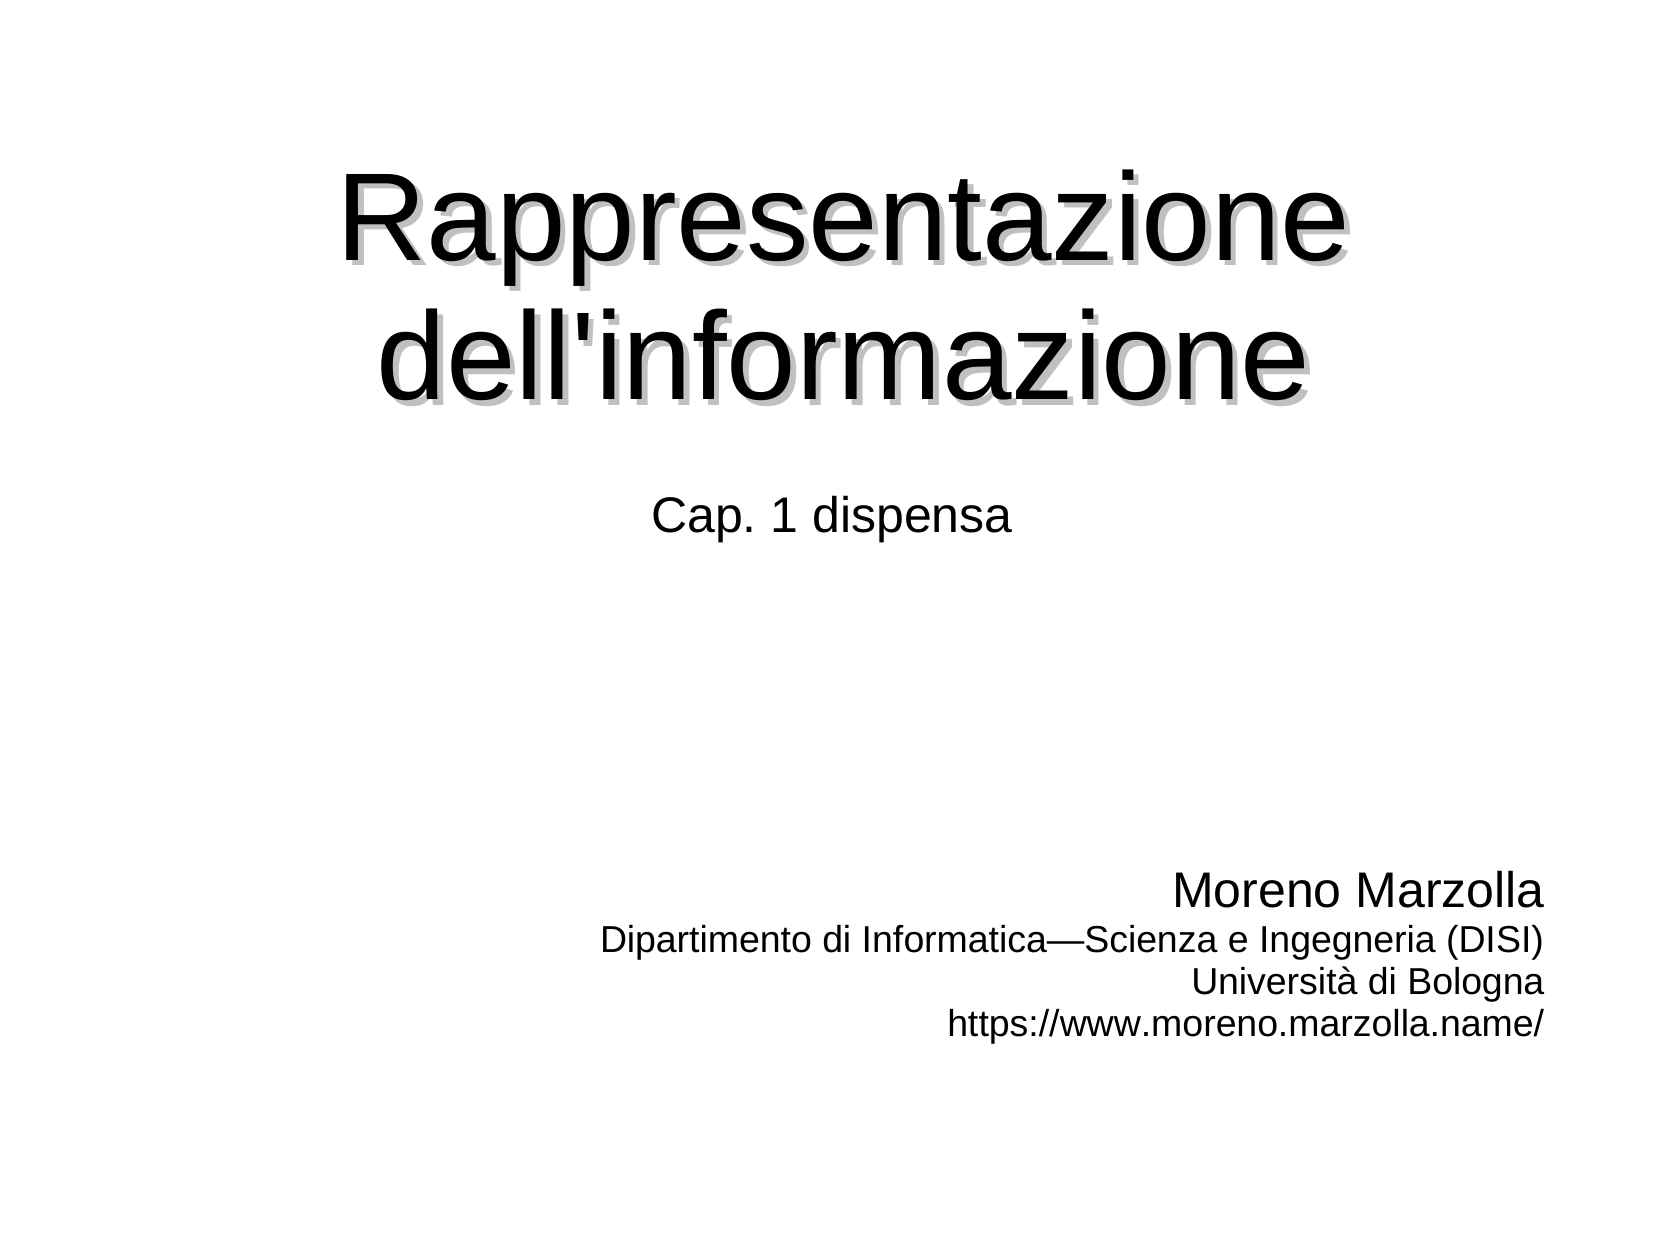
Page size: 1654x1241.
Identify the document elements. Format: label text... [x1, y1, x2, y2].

text_box Cap. 1 dispensa [651, 487, 1013, 544]
text_box Moreno Marzolla Dipartimento di Informatica—Scienza e Ingegneria (DISI) Università di Bologna https://www.moreno.marzolla.name/ [600, 862, 1545, 1045]
text_box Rappresentazione dell'informazione [75, 146, 1613, 427]
